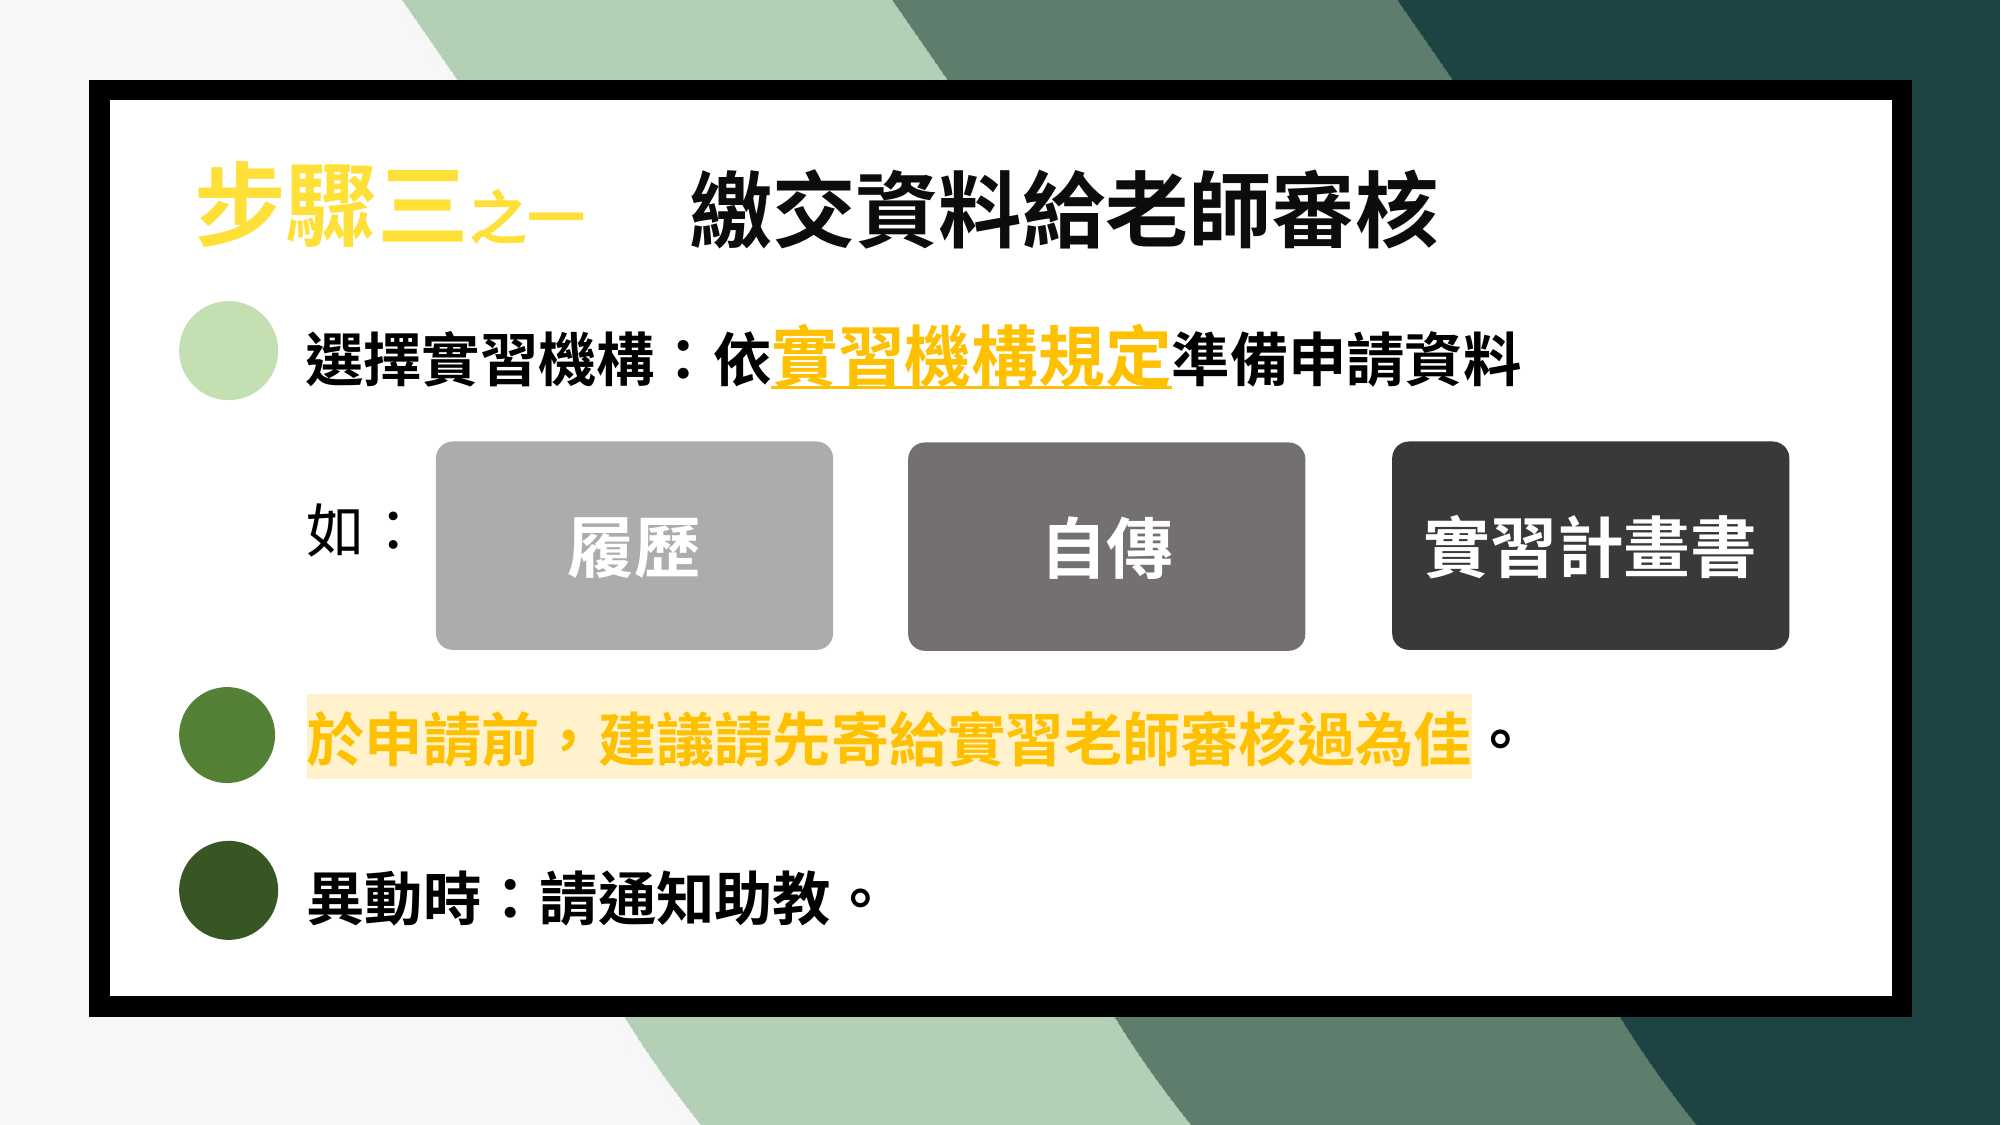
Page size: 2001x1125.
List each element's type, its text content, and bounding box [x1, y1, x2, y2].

text_box 異動時：請通知助教。 [291, 854, 1862, 940]
text_box [100, 90, 1902, 1006]
text_box 實習計畫書 [1392, 441, 1790, 650]
text_box 選擇實習機構：依實習機構規定準備申請資料 [290, 307, 1860, 404]
text_box 履歷 [435, 441, 834, 650]
text_box 如： [291, 486, 417, 573]
text_box 繳交資料給老師審核 [674, 151, 1591, 266]
text_box 自傳 [908, 442, 1306, 651]
text_box 步驟三之一 [179, 140, 749, 267]
text_box 於申請前，建議請先寄給實習老師審核過為佳。 [291, 695, 1862, 782]
picture [0, 0, 2000, 1125]
